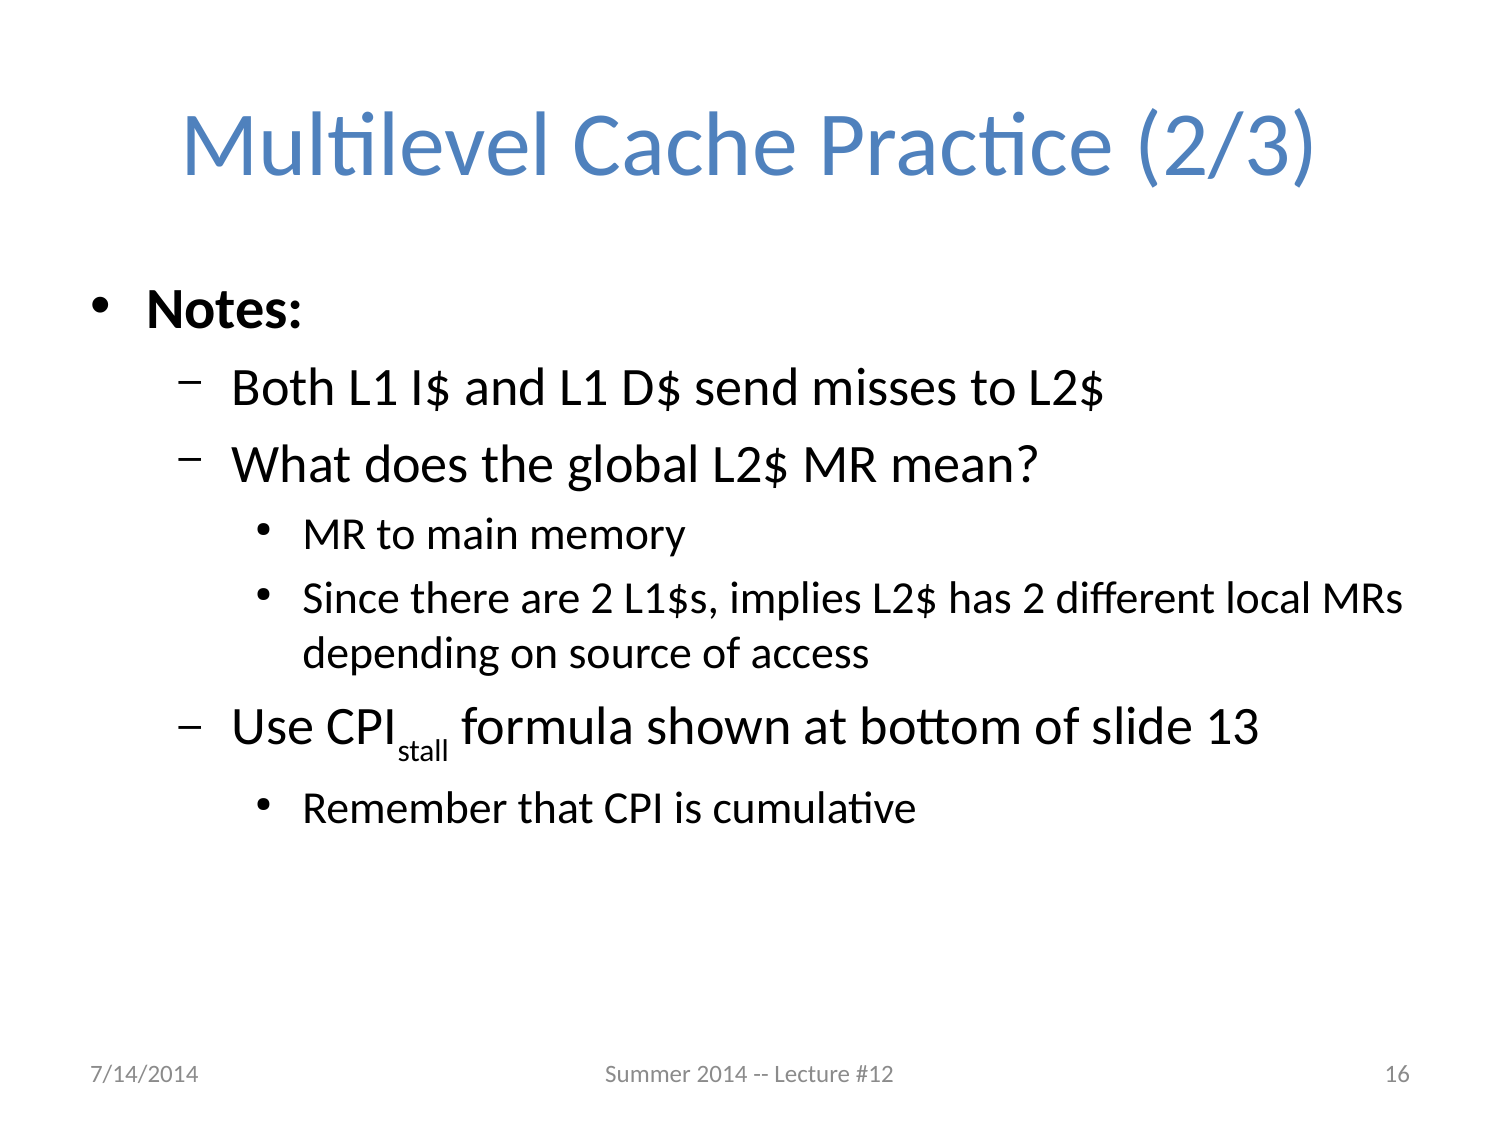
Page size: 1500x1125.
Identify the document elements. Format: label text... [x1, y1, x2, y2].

slide_number 7/14/2014 [75, 1042, 425, 1103]
footer Summer 2014 -- Lecture #12 [512, 1042, 988, 1103]
list Notes: Both L1 I$ and L1 D$ send misses to L2$ What does the global L2$ MR mean? MR to main memory Since there are 2 L1$s, implies L2$ has 2 different local MRs depending on source of access Use CPIstall formula shown at bottom of slide 13 Remember that CPI is cumulative [75, 262, 1425, 1073]
slide_number <number> [1074, 1042, 1425, 1103]
title Multilevel Cache Practice (2/3) [75, 45, 1425, 233]
